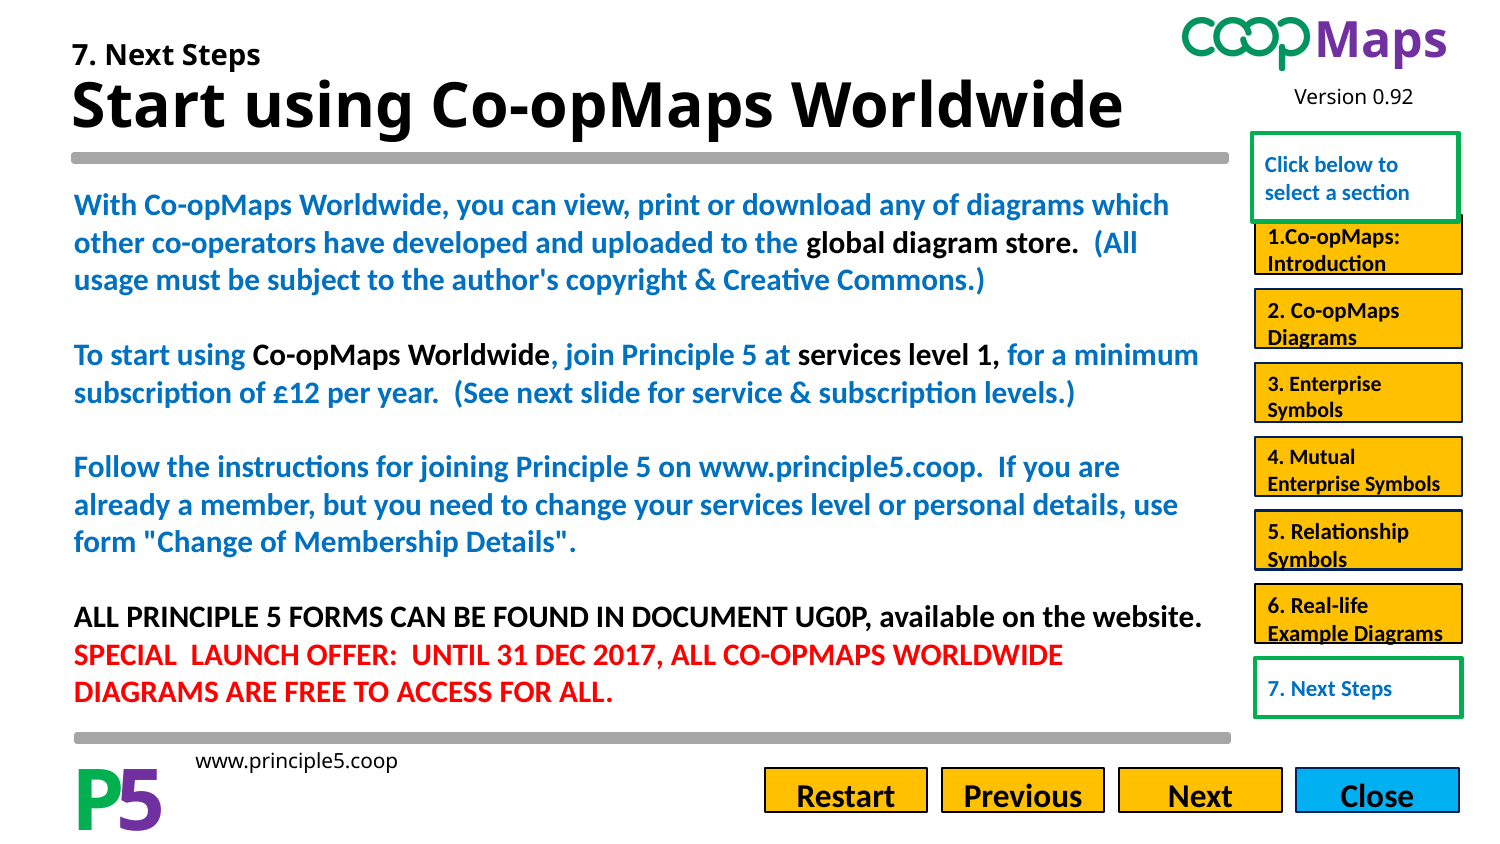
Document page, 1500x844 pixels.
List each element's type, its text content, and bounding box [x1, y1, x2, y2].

text_box Next [1119, 767, 1282, 813]
text_box Start using Co-opMaps Worldwide [59, 59, 1123, 148]
text_box 5. Relationship Symbols [1254, 510, 1462, 570]
text_box [76, 735, 1229, 742]
text_box Restart [764, 767, 928, 813]
text_box 3. Enterprise Symbols [1254, 362, 1462, 422]
text_box 5 [103, 744, 199, 827]
text_box [74, 154, 1226, 161]
text_box 6. Real-life Example Diagrams [1254, 584, 1462, 644]
text_box 2. Co-opMaps Diagrams [1254, 289, 1462, 349]
text_box 7. Next Steps [59, 29, 274, 78]
text_box Close [1296, 767, 1459, 813]
picture [1181, 17, 1310, 71]
text_box Previous [942, 767, 1105, 813]
text_box P [59, 738, 103, 827]
text_box www.principle5.coop [177, 744, 473, 783]
text_box With Co-opMaps Worldwide, you can view, print or download any of diagrams which other co-operators have developed and uploaded to the global diagram store. (All usage must be subject to the author's copyright & Creative Commons.) To start using Co-opMaps Worldwide, join Principle 5 at services level 1, for a minimum subscription of £12 per year. (See next slide for service & subscription levels.) Follow the instructions for joining Principle 5 on www.principle5.coop. If you are already a member, but you need to change your services level or personal details, use form "Change of Membership Details". ALL PRINCIPLE 5 FORMS CAN BE FOUND IN DOCUMENT UG0P, available on the website. SPECIAL LAUNCH OFFER: UNTIL 31 DEC 2017, ALL CO-OPMAPS WORLDWIDE DIAGRAMS ARE FREE TO ACCESS FOR ALL. [59, 177, 1226, 709]
text_box 7. Next Steps [1254, 658, 1462, 718]
text_box 4. Mutual Enterprise Symbols [1254, 436, 1462, 496]
text_box 1.Co-opMaps: Introduction [1254, 215, 1462, 275]
text_box Version 0.92 [1281, 73, 1459, 119]
text_box Maps [1299, 0, 1460, 76]
text_box Click below to select a section [1252, 132, 1459, 222]
